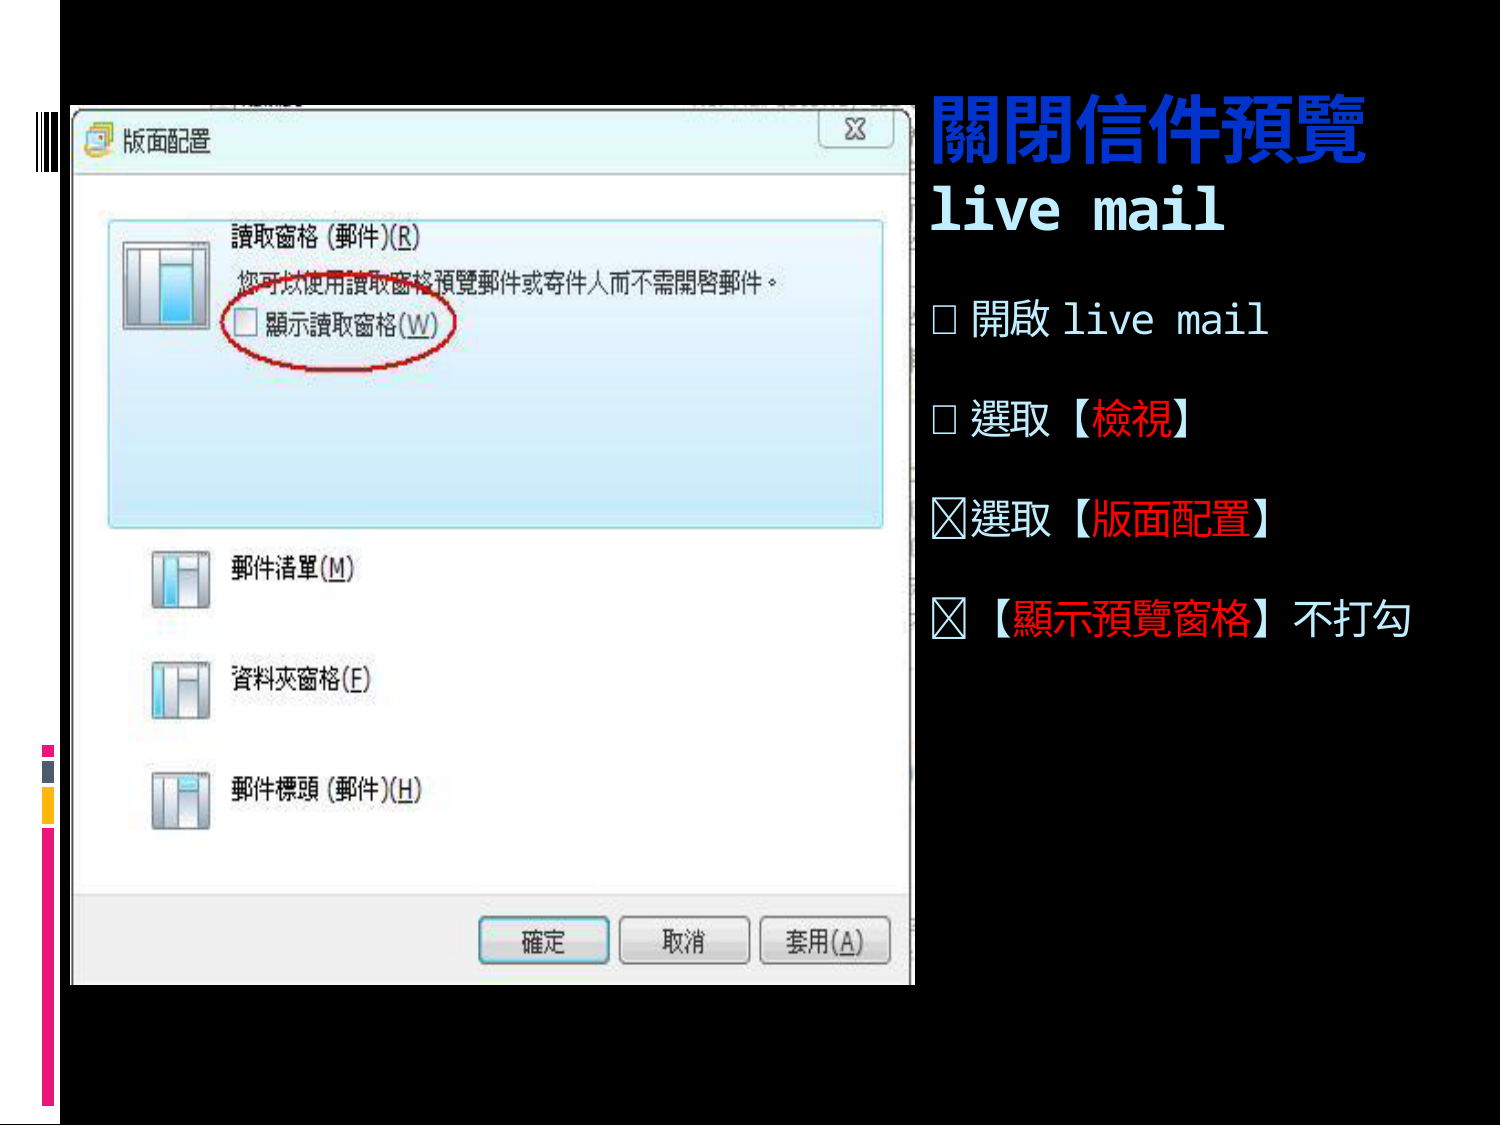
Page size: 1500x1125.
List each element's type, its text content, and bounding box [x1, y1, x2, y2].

title 關閉信件預覽live mail 開啟live mail 選取【檢視】 選取【版面配置】 【顯示預覽窗格】不打勾 [914, 75, 1465, 1008]
picture [70, 105, 915, 985]
